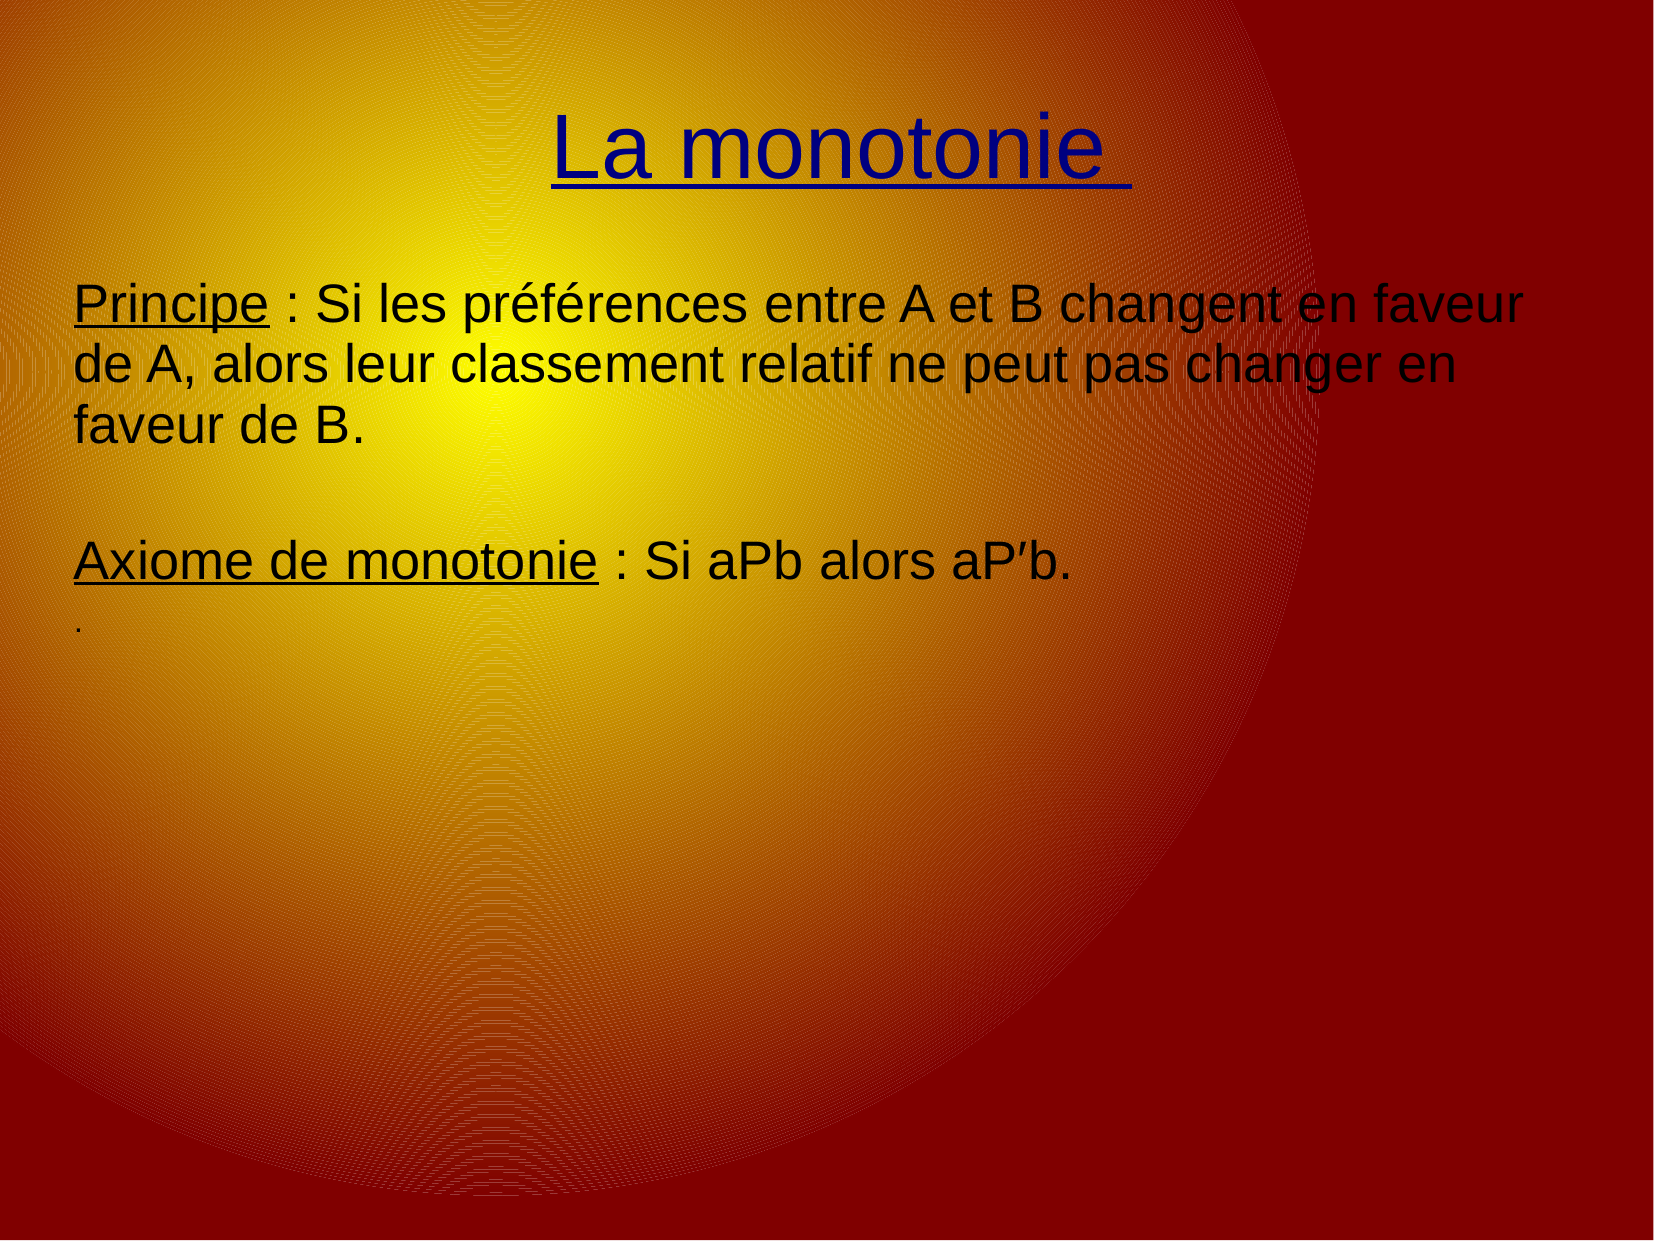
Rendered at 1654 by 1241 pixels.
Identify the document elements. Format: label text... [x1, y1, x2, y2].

text_box Principe : Si les préférences entre A et B changent en faveur de A, alors leur classement relatif ne peut pas changer en faveur de B. [59, 265, 1565, 463]
text_box Axiome de monotonie : Si aPb alors aP′b. . [59, 523, 1565, 650]
text_box La monotonie [324, 88, 1359, 206]
